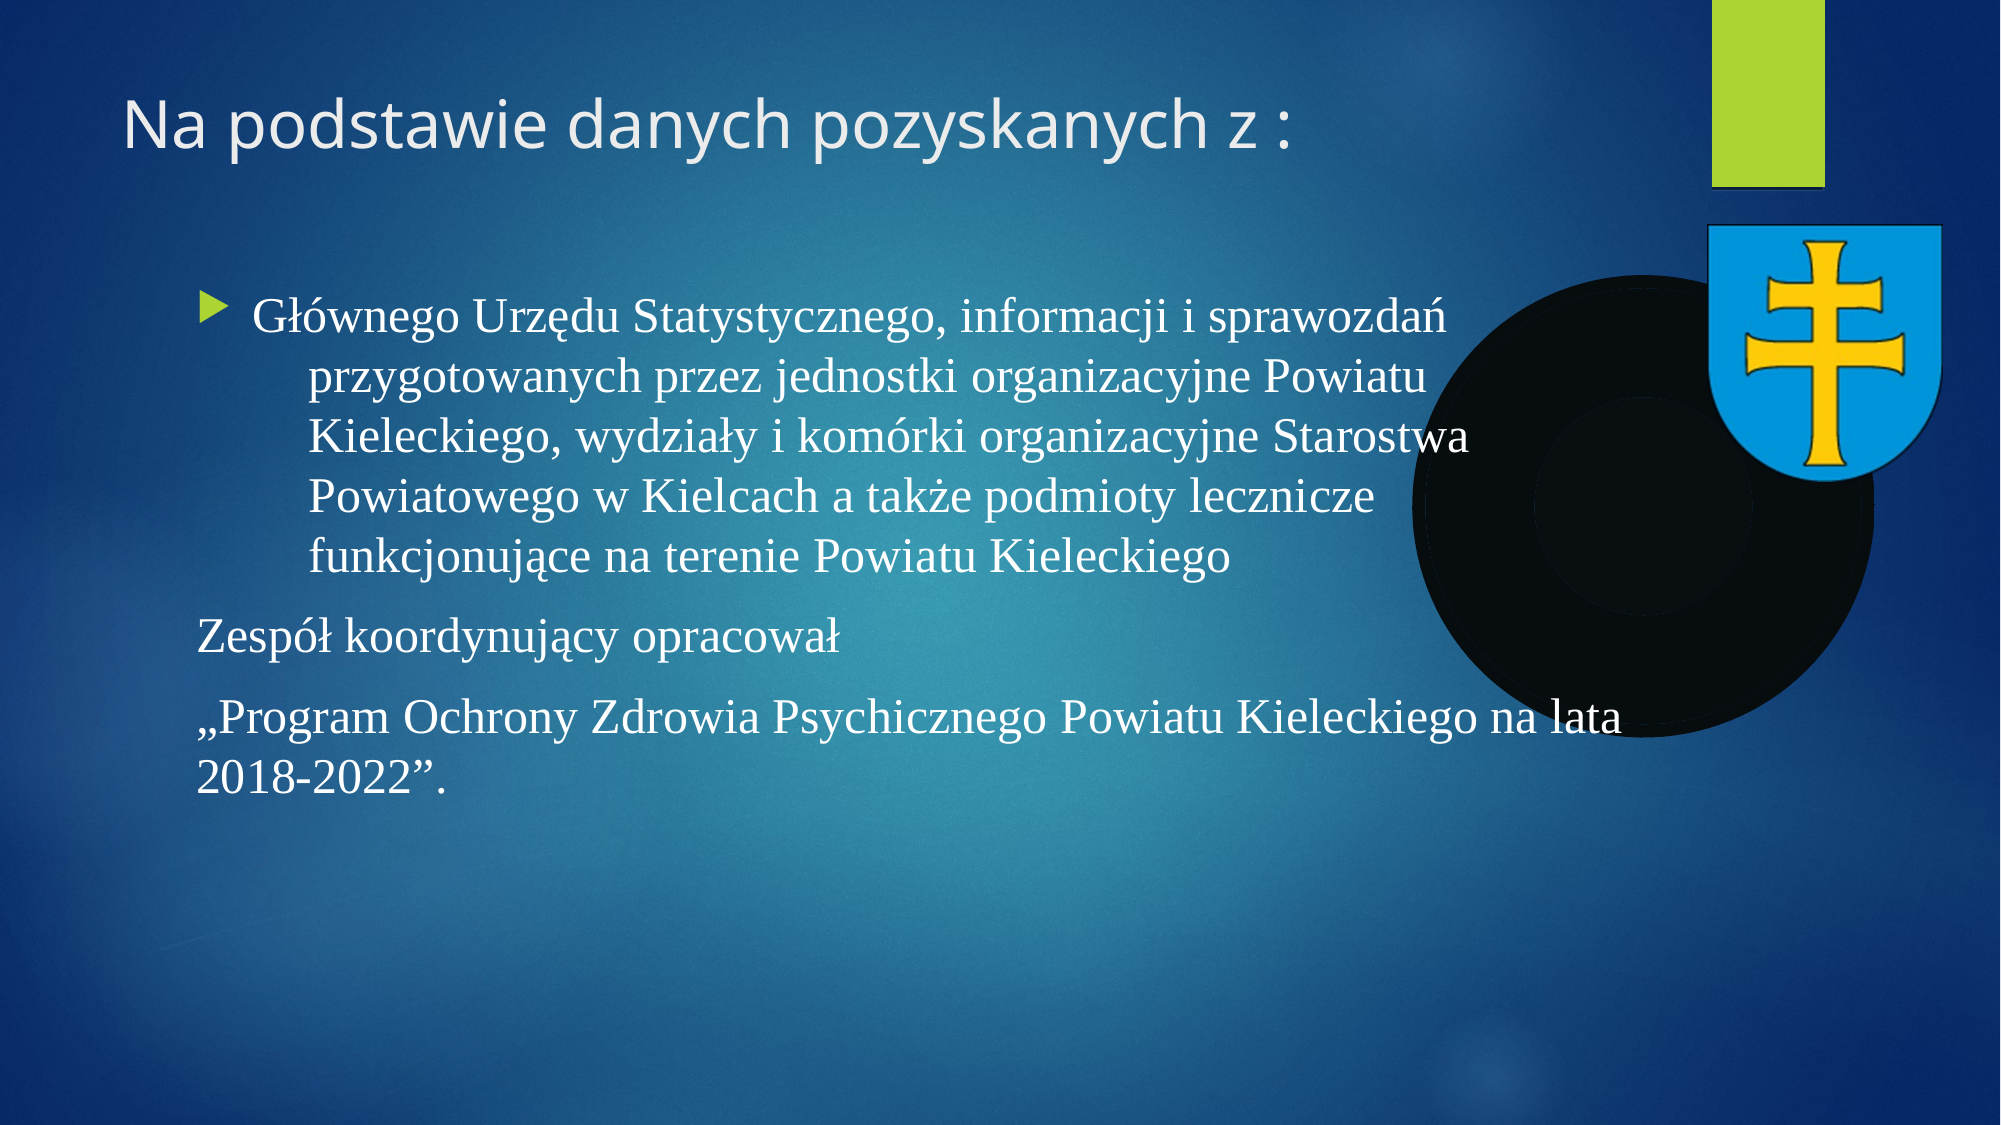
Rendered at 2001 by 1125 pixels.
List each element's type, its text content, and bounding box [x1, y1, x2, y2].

picture [1746, 241, 1904, 465]
picture [1843, 374, 1943, 482]
title Na podstawie danych pozyskanych z : [106, 74, 1649, 305]
list Głównego Urzędu Statystycznego, informacji i sprawozdań przygotowanych przez jednostki organizacyjne Powiatu Kieleckiego, wydziały i komórki organizacyjne Starostwa Powiatowego w Kielcach a także podmioty lecznicze funkcjonujące na terenie Powiatu Kieleckiego Zespół koordynujący opracował „Program Ochrony Zdrowia Psychicznego Powiatu Kieleckiego na lata 2018-2022”. [181, 274, 1649, 1026]
picture [1707, 378, 1805, 482]
